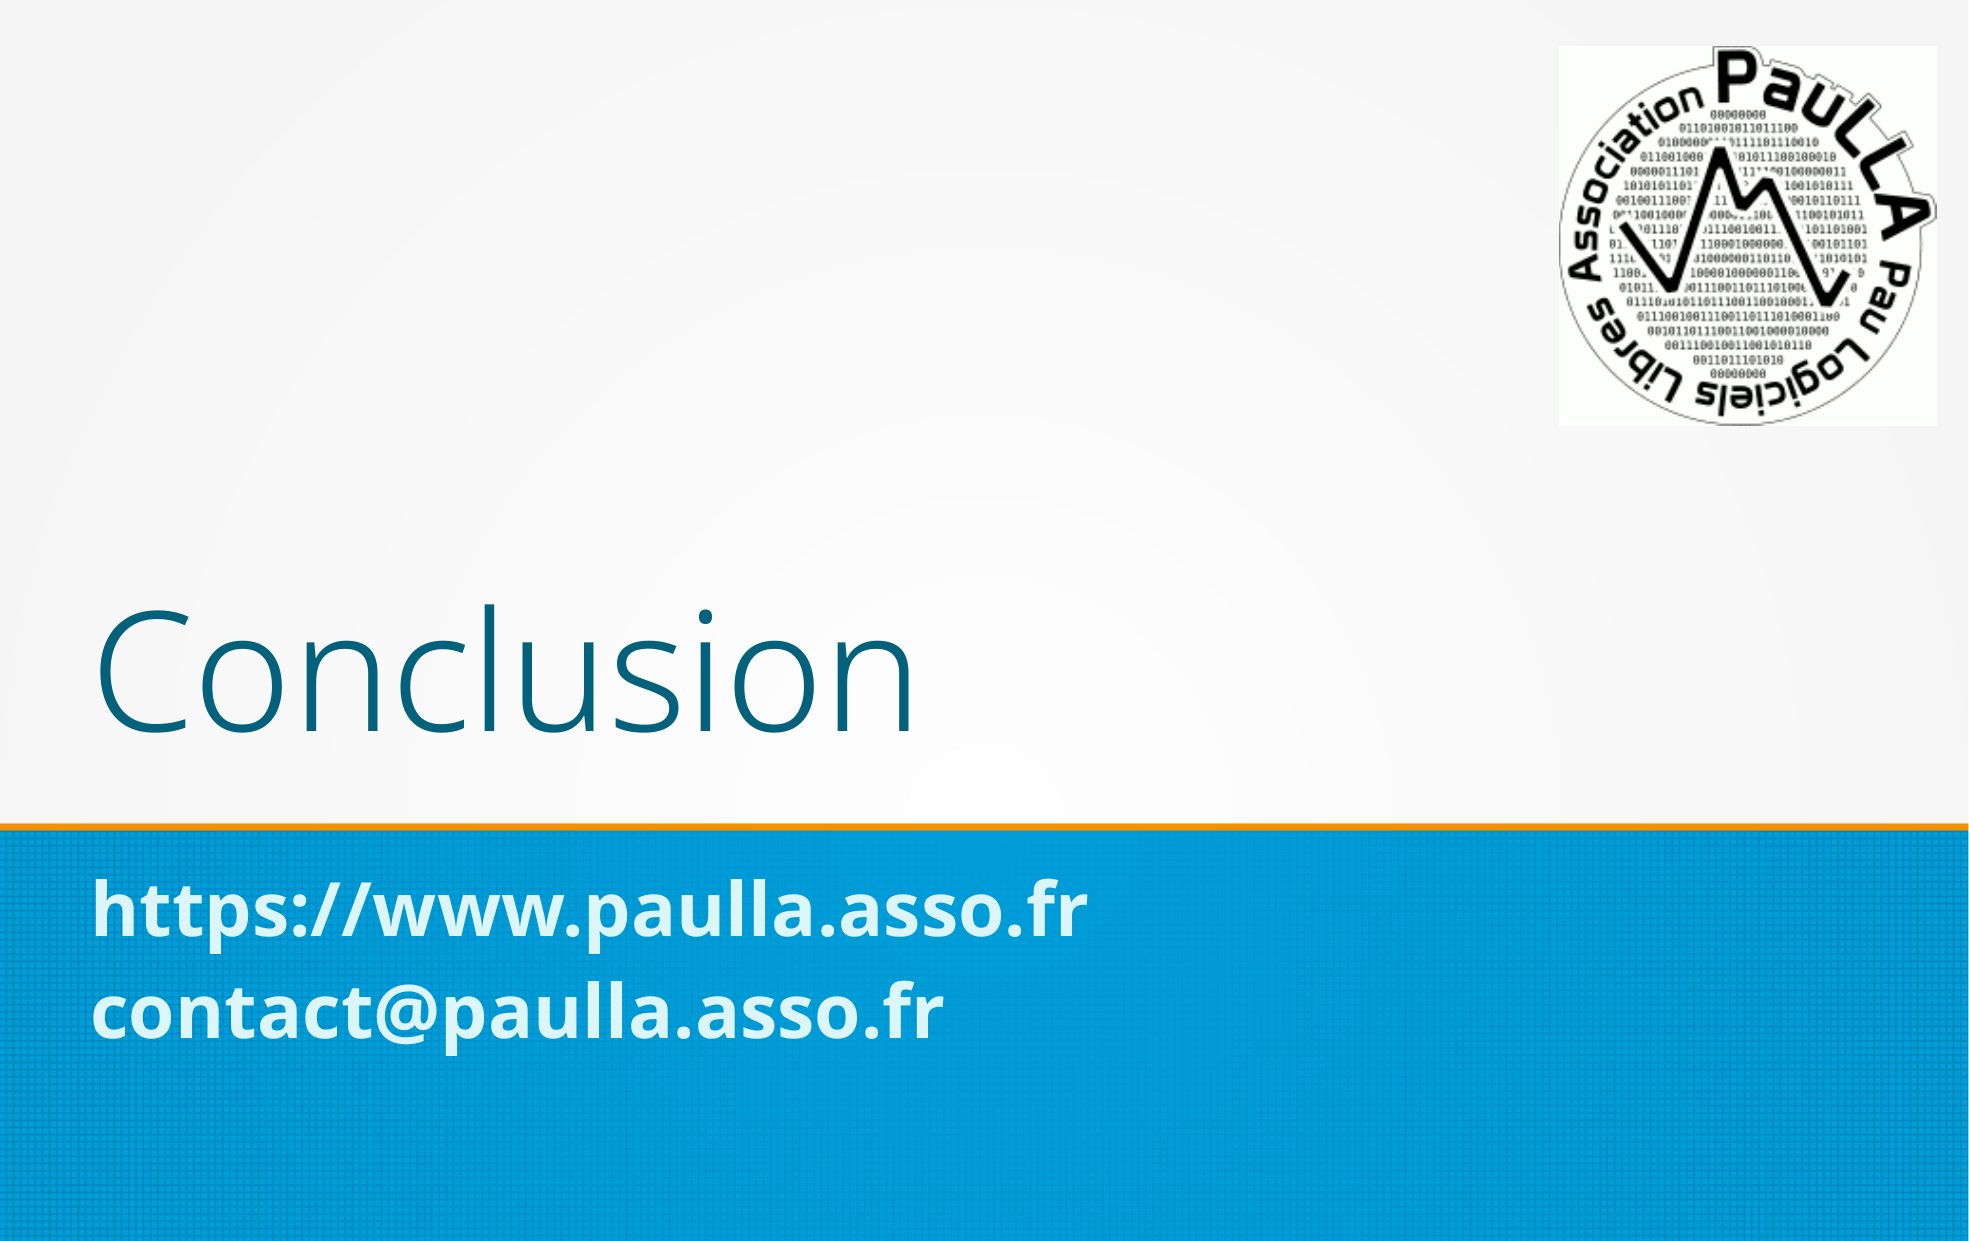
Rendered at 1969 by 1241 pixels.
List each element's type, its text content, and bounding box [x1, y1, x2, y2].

picture [0, 0, 1969, 830]
title Conclusion [90, 49, 1862, 781]
subtitle https://www.paulla.asso.fr contact@paulla.asso.fr [90, 855, 1861, 1111]
